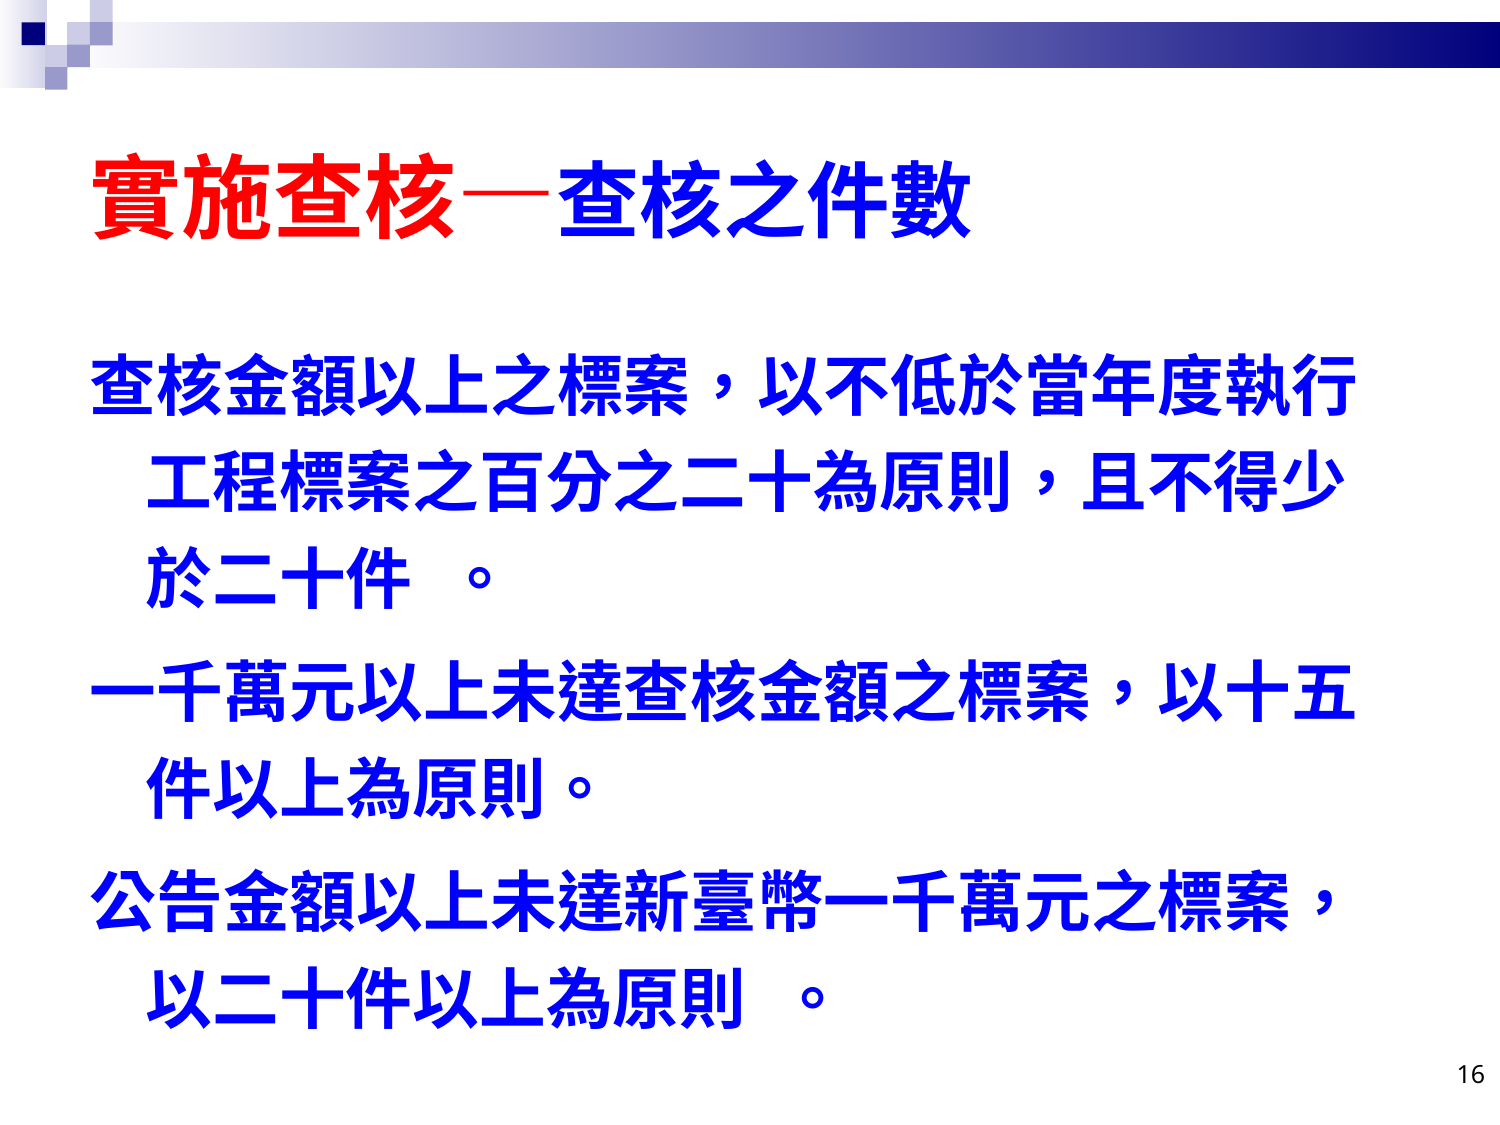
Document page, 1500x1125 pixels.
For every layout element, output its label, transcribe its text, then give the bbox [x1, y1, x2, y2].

text_box <number> [1149, 1025, 1500, 1101]
title 實施查核—查核之件數 [74, 75, 1426, 300]
list 查核金額以上之標案，以不低於當年度執行工程標案之百分之二十為原則，且不得少於二十件 。 一千萬元以上未達查核金額之標案，以十五件以上為原則。 公告金額以上未達新臺幣一千萬元之標案，以二十件以上為原則 。 [74, 324, 1426, 1030]
